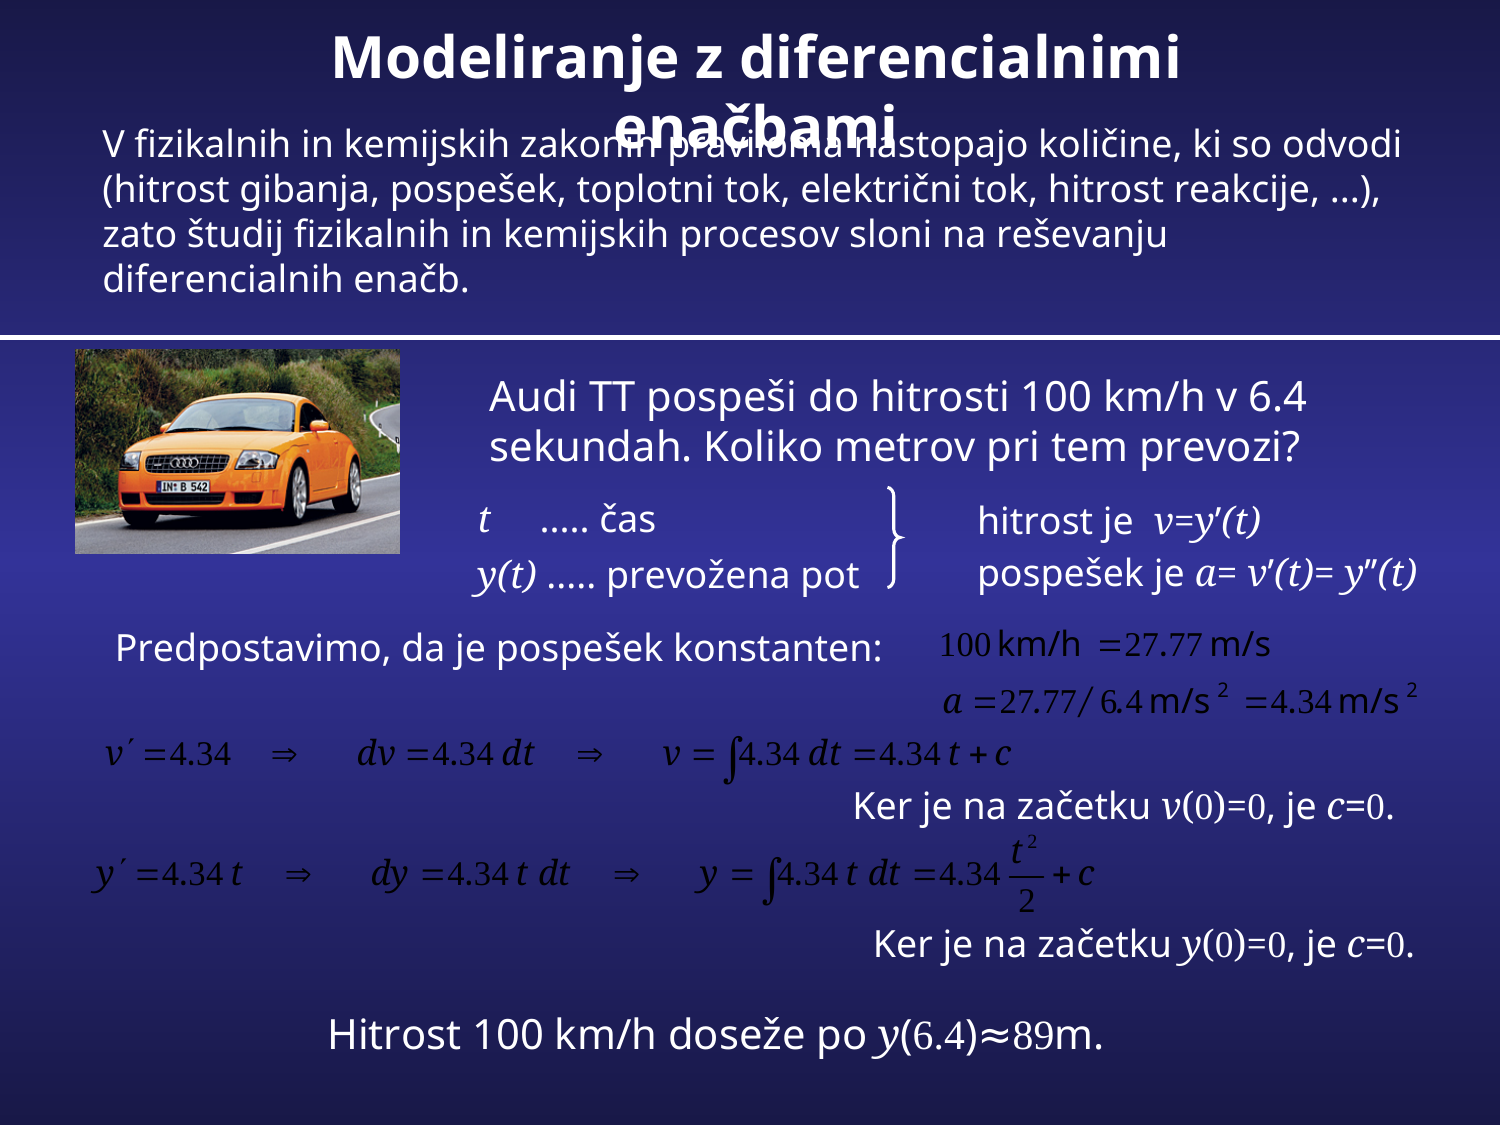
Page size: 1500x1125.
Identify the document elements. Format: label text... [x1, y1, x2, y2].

text_box Predpostavimo, da je pospešek konstanten: [99, 616, 1001, 678]
text_box hitrost je v=y’(t) pospešek je a= v’(t)= y’’(t) [962, 489, 1463, 601]
text_box Ker je na začetku v(0)=0, je c=0. [837, 774, 1450, 836]
text_box V fizikalnih in kemijskih zakonih praviloma nastopajo količine, ki so odvodi (hitrost gibanja, pospešek, toplotni tok, električni tok, hitrost reakcije, ...), zato študij fizikalnih in kemijskih procesov sloni na reševanju diferencialnih enačb. [87, 112, 1426, 308]
text_box t ..... čas y(t) ..... prevožena pot [462, 487, 925, 603]
picture [75, 349, 400, 554]
chart [90, 825, 1101, 921]
text_box Ker je na začetku y(0)=0, je c=0. [858, 912, 1431, 973]
text_box Audi TT pospeši do hitrosti 100 km/h v 6.4 sekundah. Koliko metrov pri tem prevozi? [474, 362, 1388, 478]
text_box Hitrost 100 km/h doseže po y(6.4)≈89m. [312, 999, 1163, 1066]
chart [99, 622, 1426, 789]
text_box Modeliranje z diferencialnimi enačbami [174, 12, 1338, 112]
